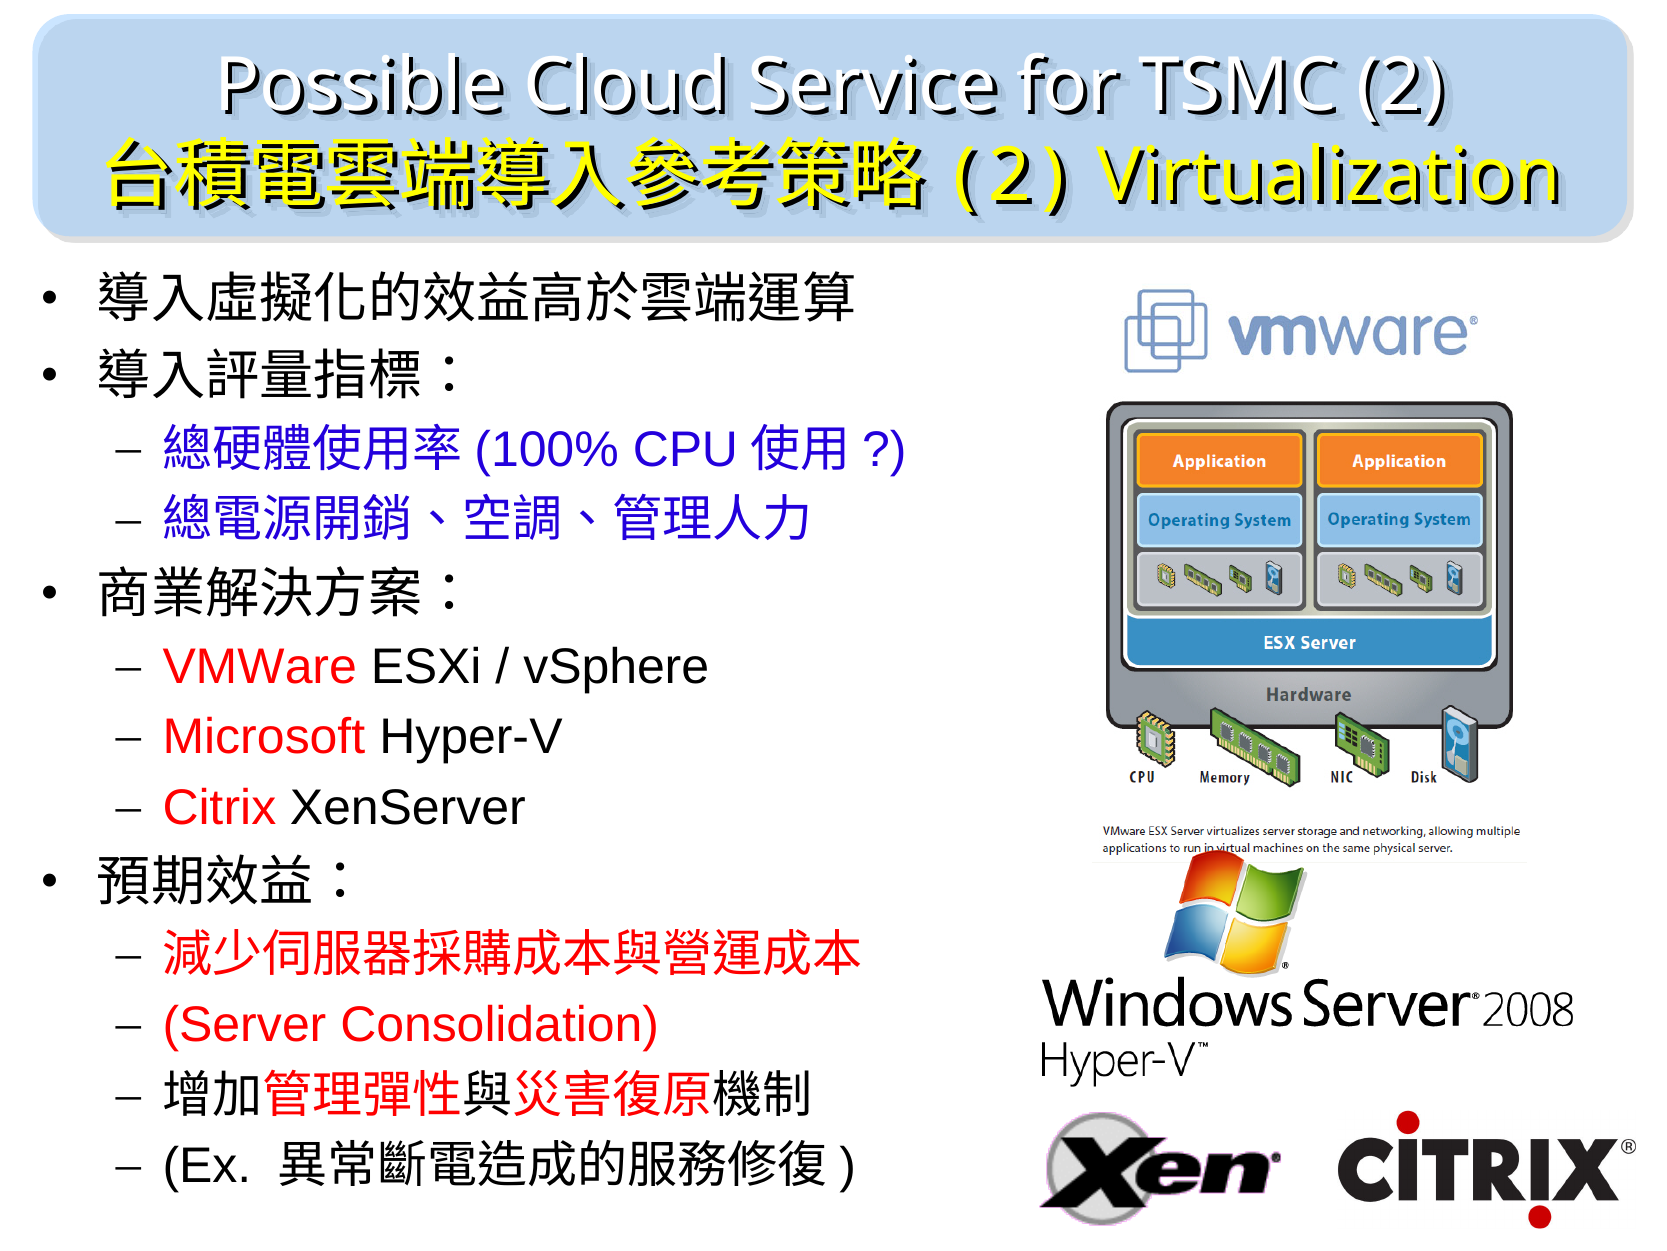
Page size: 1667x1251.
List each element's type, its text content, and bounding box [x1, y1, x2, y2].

picture [1042, 237, 1573, 1087]
picture [1033, 1111, 1297, 1231]
text_box Possible Cloud Service for TSMC (2) 台積電雲端導入參考策略(2) Virtualization [32, 14, 1628, 237]
picture [1337, 1110, 1636, 1229]
text_box 導入虛擬化的效益高於雲端運算 導入評量指標： 總硬體使用率(100% CPU使用?) 總電源開銷、空調、管理人力 商業解決方案： VMWare ESXi / vSphere Microsoft Hyper-V Citrix XenServer 預期效益： 減少伺服器採購成本與營運成本 (Server Consolidation) 增加管理彈性與災害復原機制 (Ex. 異常斷電造成的服務修復) [40, 265, 910, 1230]
